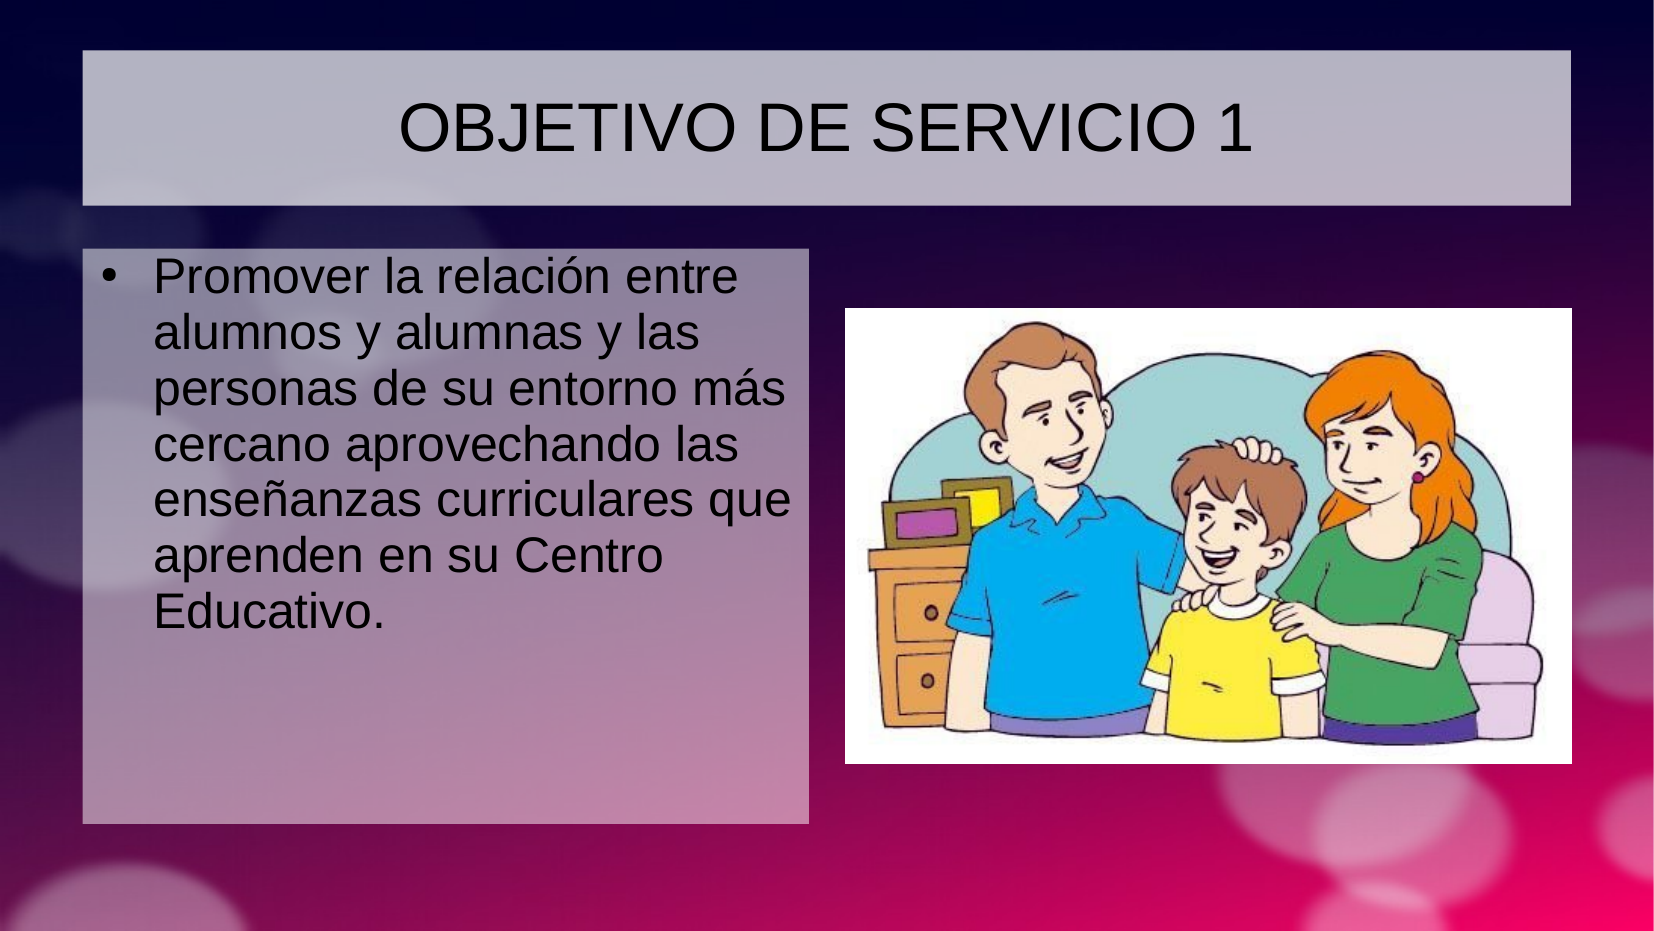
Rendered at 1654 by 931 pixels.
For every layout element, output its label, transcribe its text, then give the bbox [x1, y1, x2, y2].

list Promover la relación entre alumnos y alumnas y las personas de su entorno más cercano aprovechando las enseñanzas curriculares que aprenden en su Centro Educativo. [82, 248, 809, 824]
picture [0, 0, 1654, 931]
title OBJETIVO DE SERVICIO 1 [82, 50, 1571, 206]
